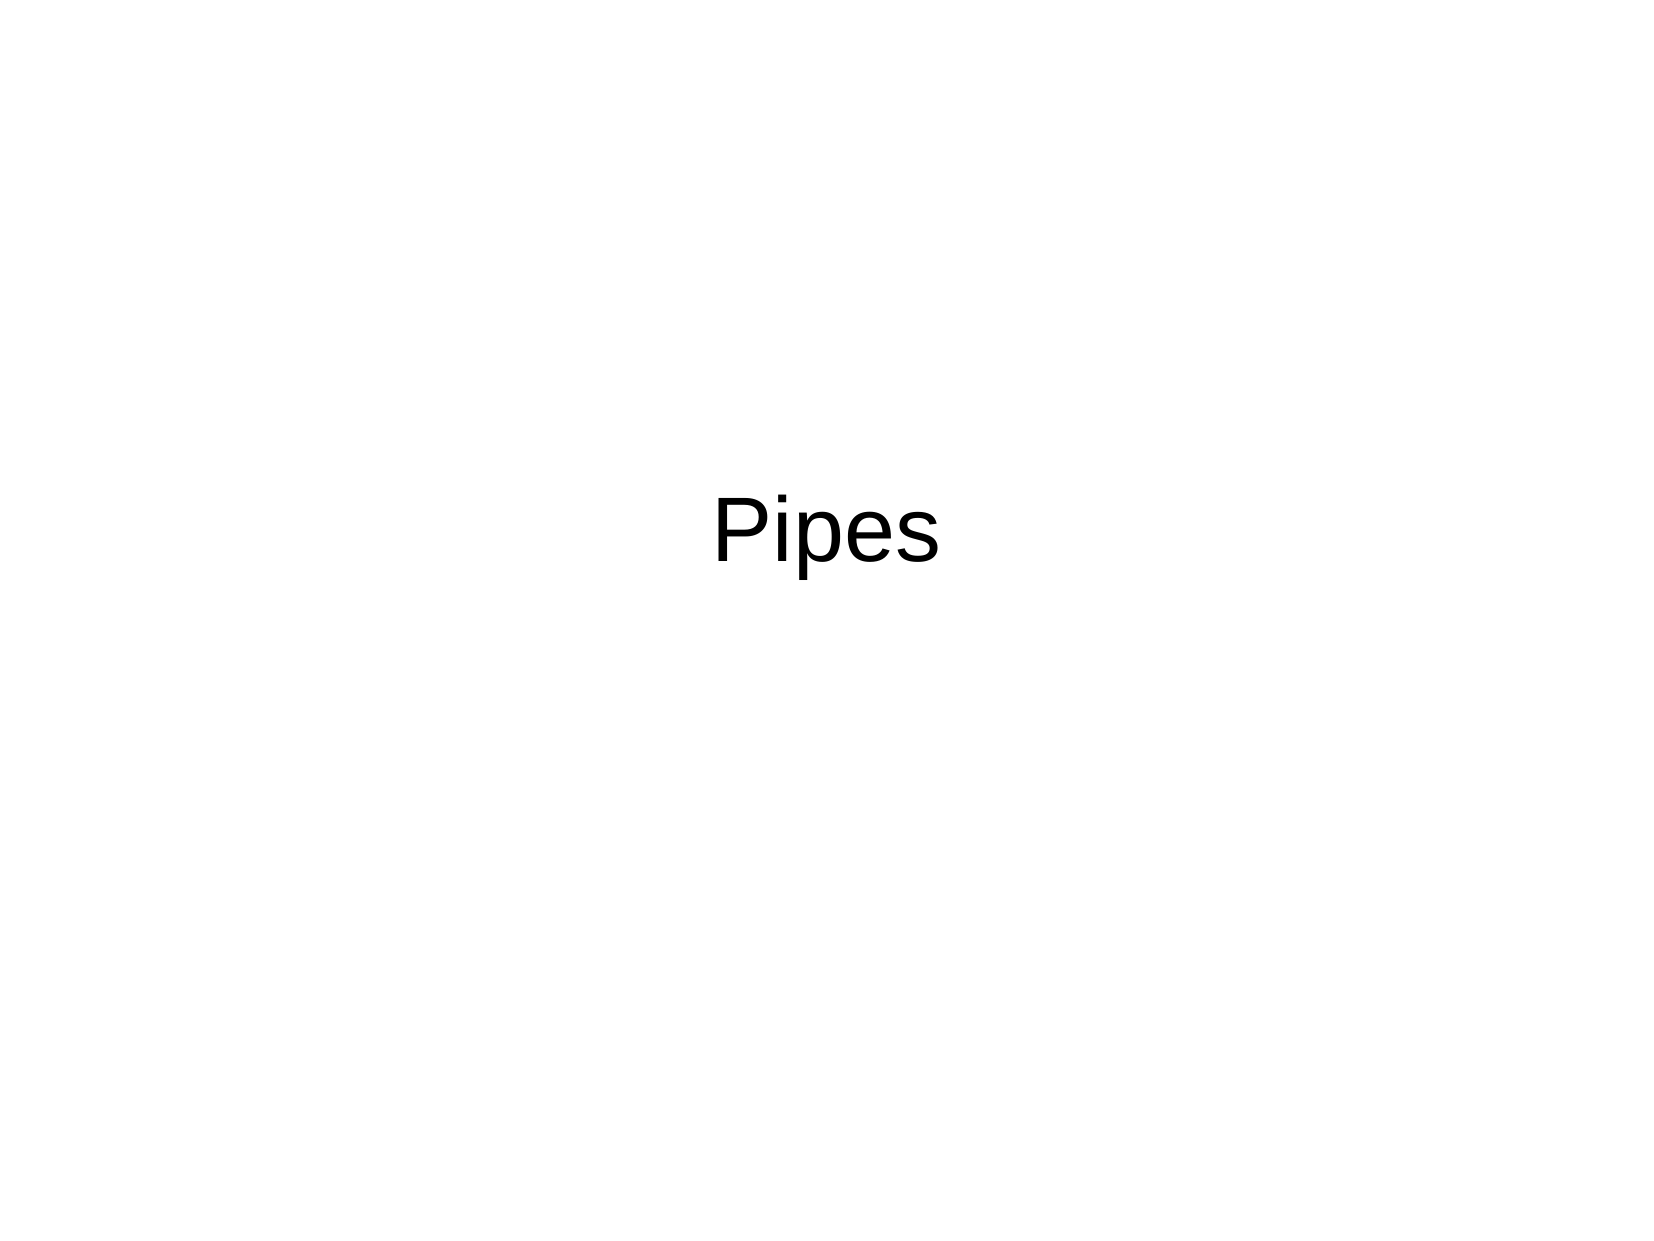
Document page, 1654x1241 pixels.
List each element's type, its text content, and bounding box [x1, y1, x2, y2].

subtitle Pipes [82, 49, 1571, 1010]
